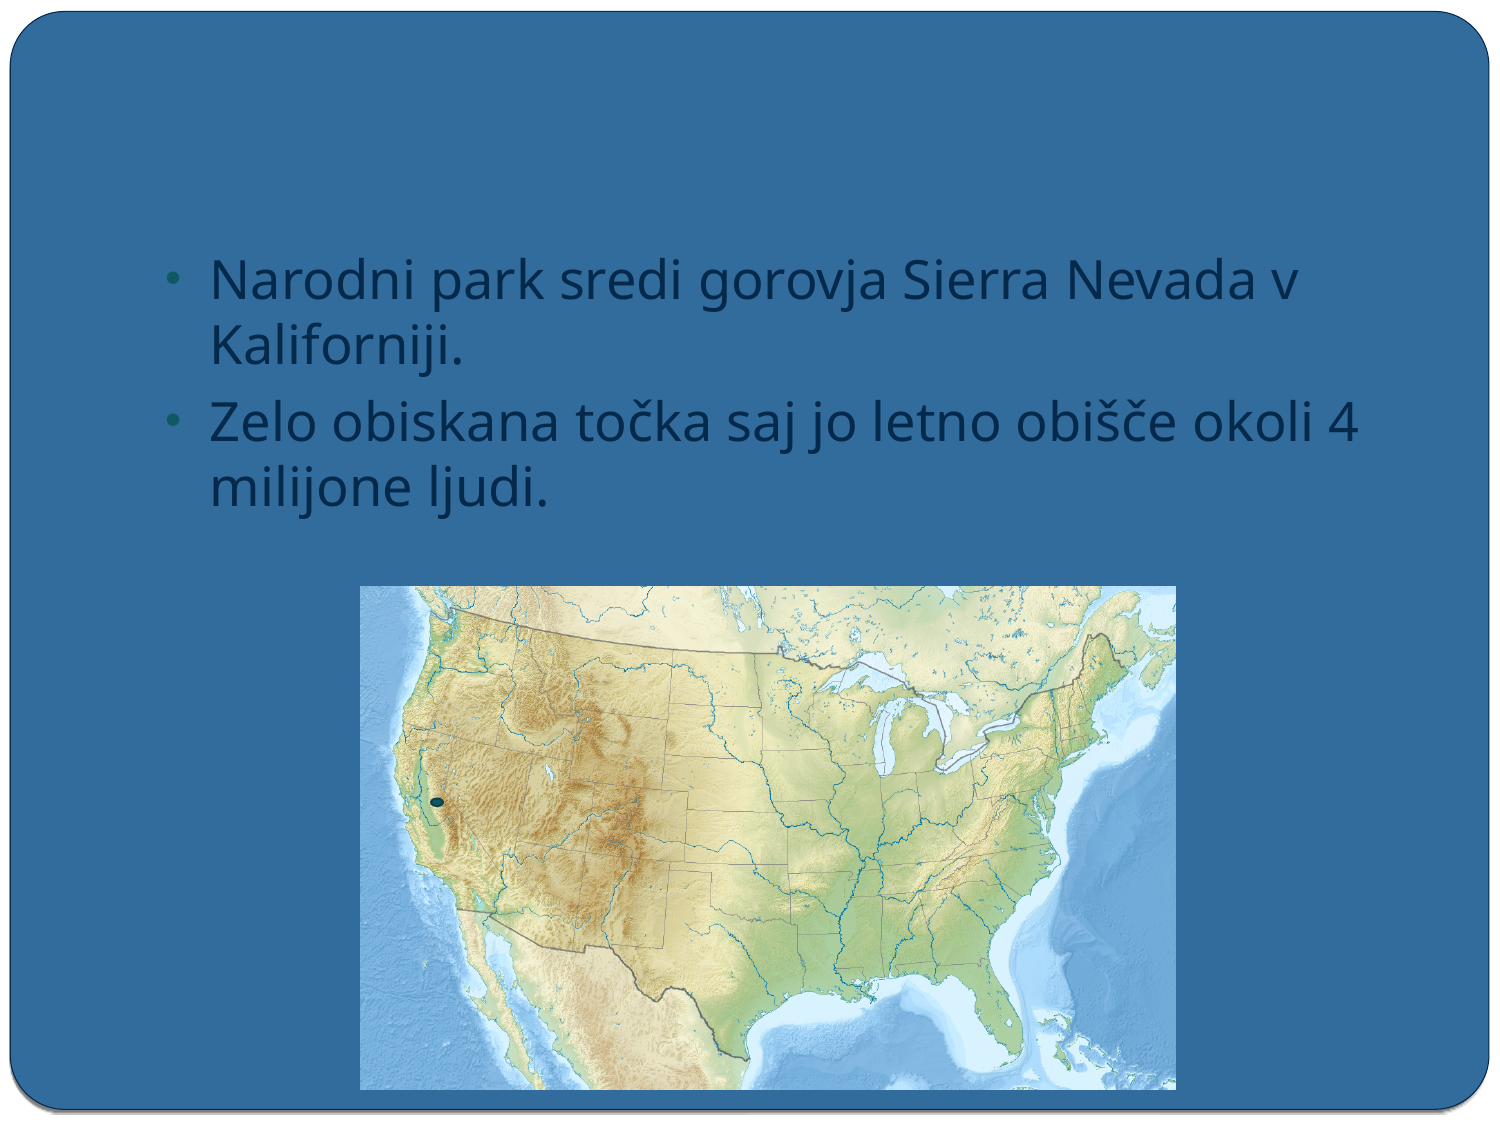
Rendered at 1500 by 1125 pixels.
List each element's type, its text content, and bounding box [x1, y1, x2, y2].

text_box [430, 798, 443, 807]
list Narodni park sredi gorovja Sierra Nevada v Kaliforniji. Zelo obiskana točka saj jo letno obišče okoli 4 milijone ljudi. [150, 237, 1425, 988]
picture [360, 586, 1176, 1090]
